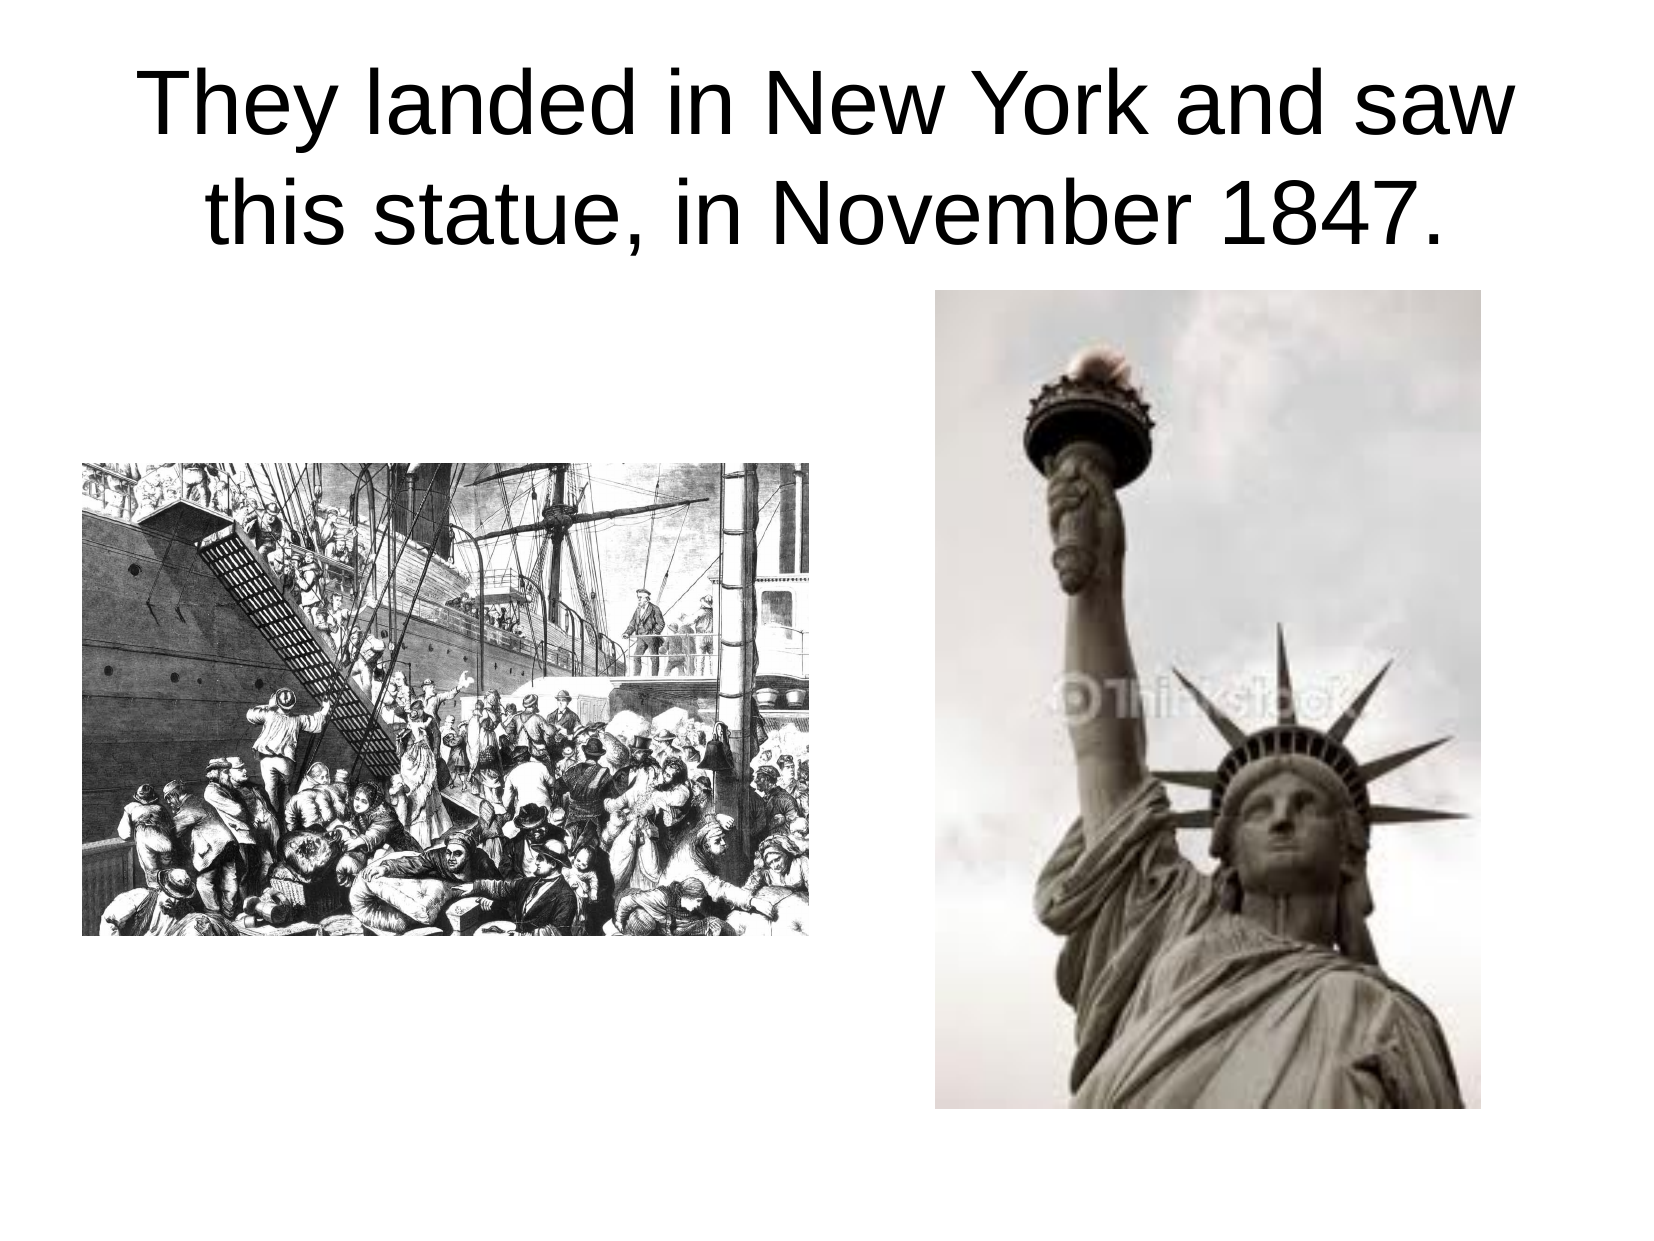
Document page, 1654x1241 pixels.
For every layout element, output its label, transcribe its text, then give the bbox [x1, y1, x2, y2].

picture [82, 463, 809, 936]
title They landed in New York and saw this statue, in November 1847. [82, 49, 1571, 257]
picture [935, 290, 1481, 1109]
